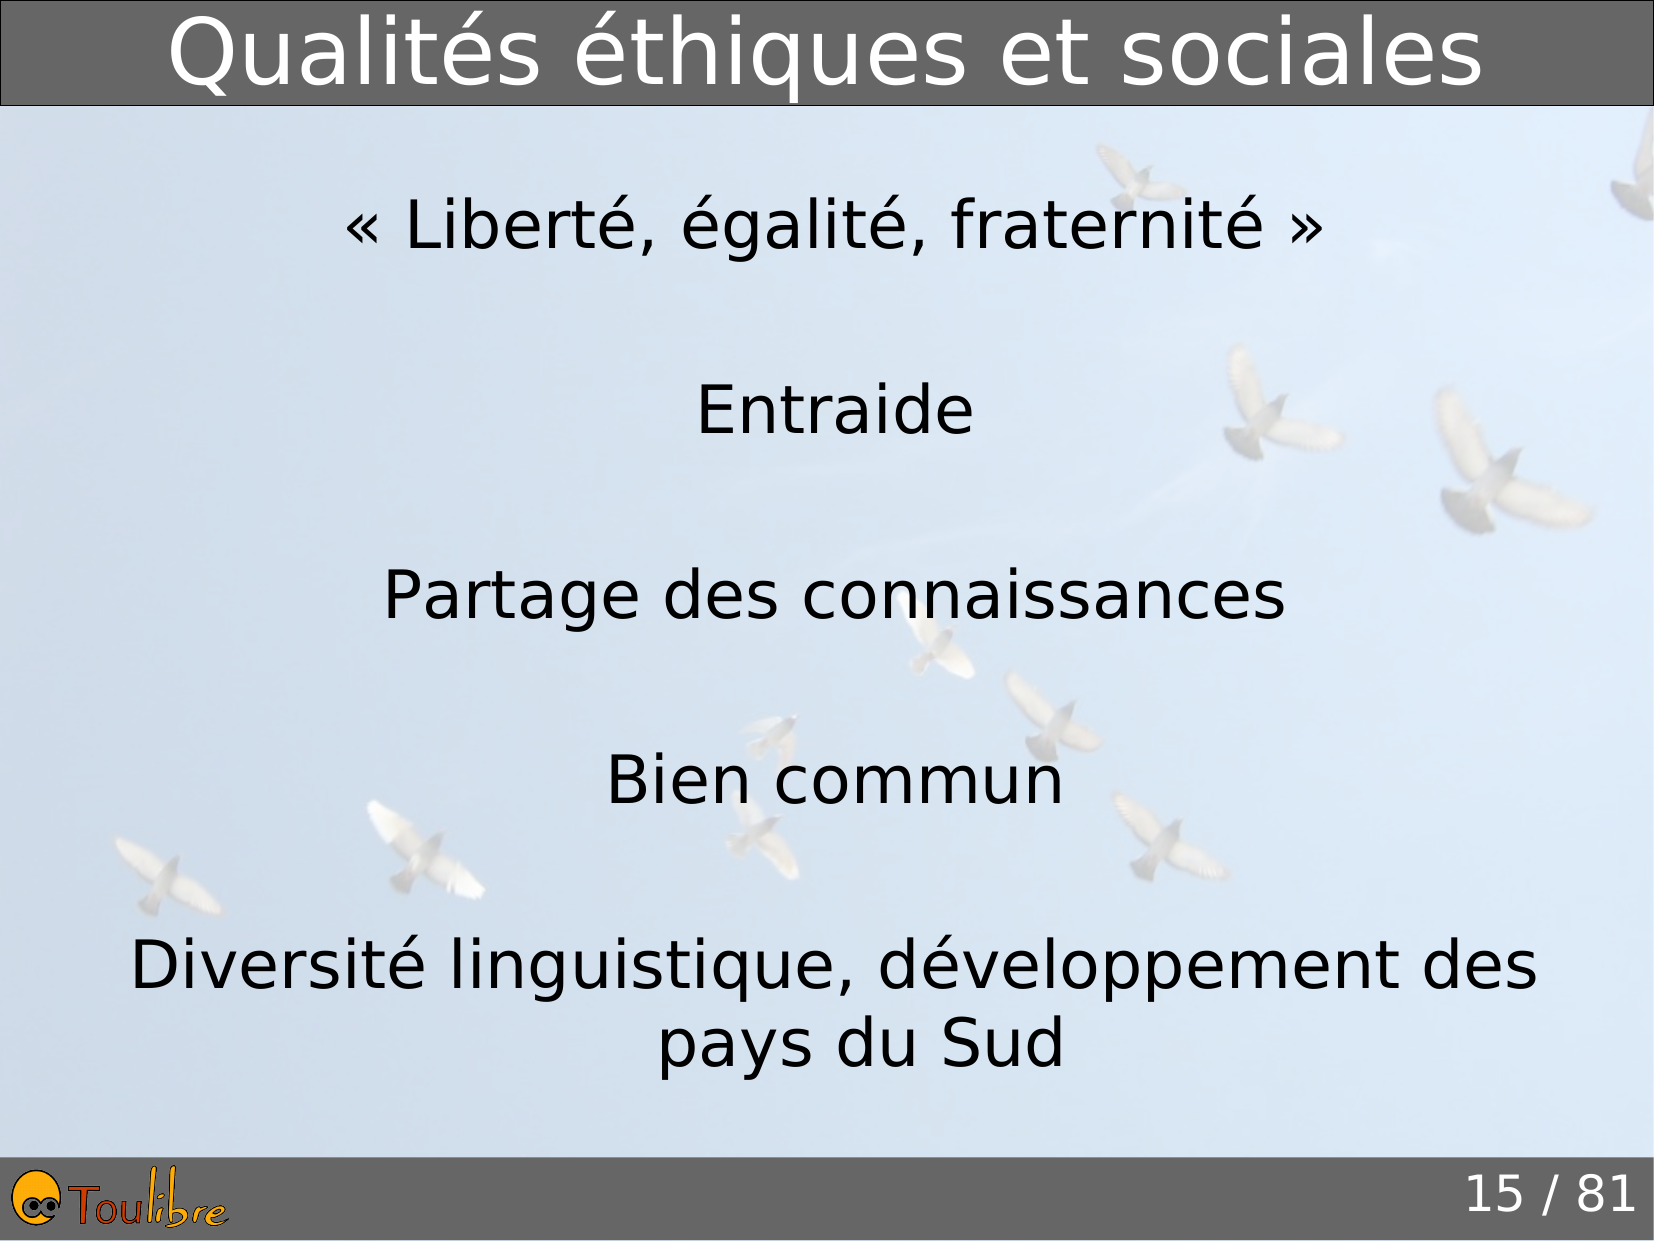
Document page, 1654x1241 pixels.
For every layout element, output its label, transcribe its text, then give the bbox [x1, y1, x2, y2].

picture [11, 1165, 229, 1228]
title Qualités éthiques et sociales [0, 0, 1654, 107]
list « Liberté, égalité, fraternité » Entraide Partage des connaissances Bien commun Diversité linguistique, développement des pays du Sud [46, 186, 1608, 1083]
